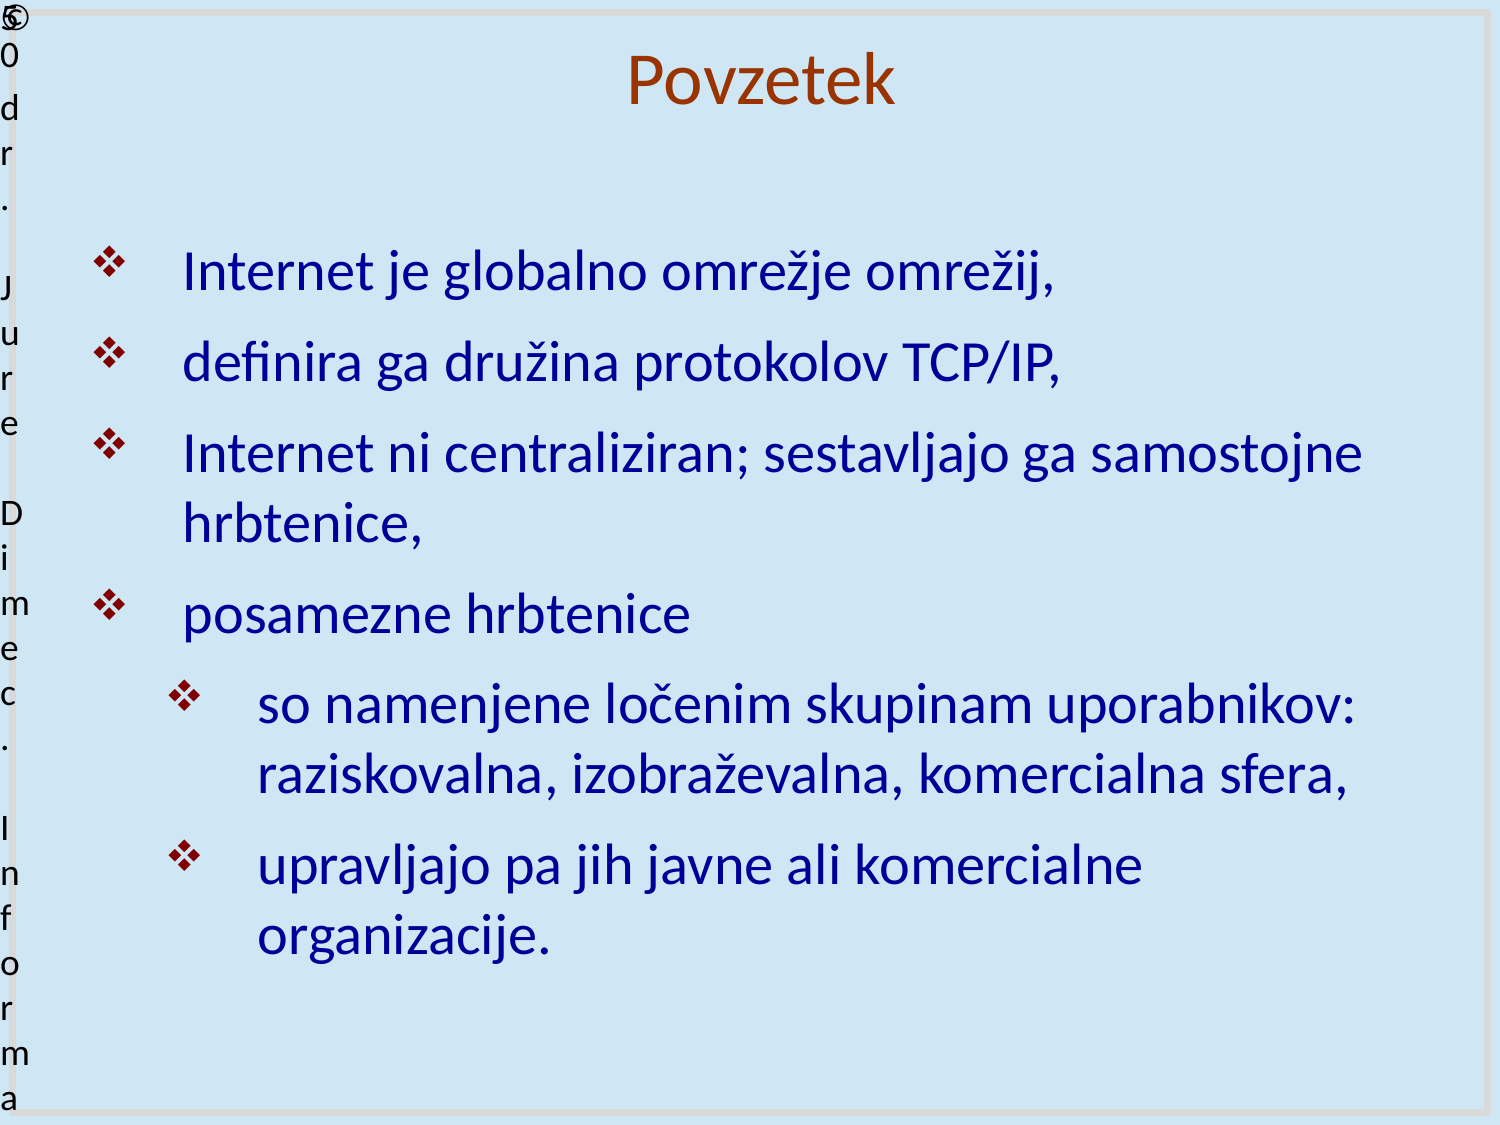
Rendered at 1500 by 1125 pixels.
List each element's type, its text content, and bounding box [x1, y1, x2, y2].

text_box Internet je globalno omrežje omrežij, definira ga družina protokolov TCP/IP, Internet ni centraliziran; sestavljajo ga samostojne hrbtenice, posamezne hrbtenice so namenjene ločenim skupinam uporabnikov: raziskovalna, izobraževalna, komercialna sfera, upravljajo pa jih javne ali komercialne organizacije. [75, 224, 1463, 974]
title Povzetek [41, 37, 1483, 113]
